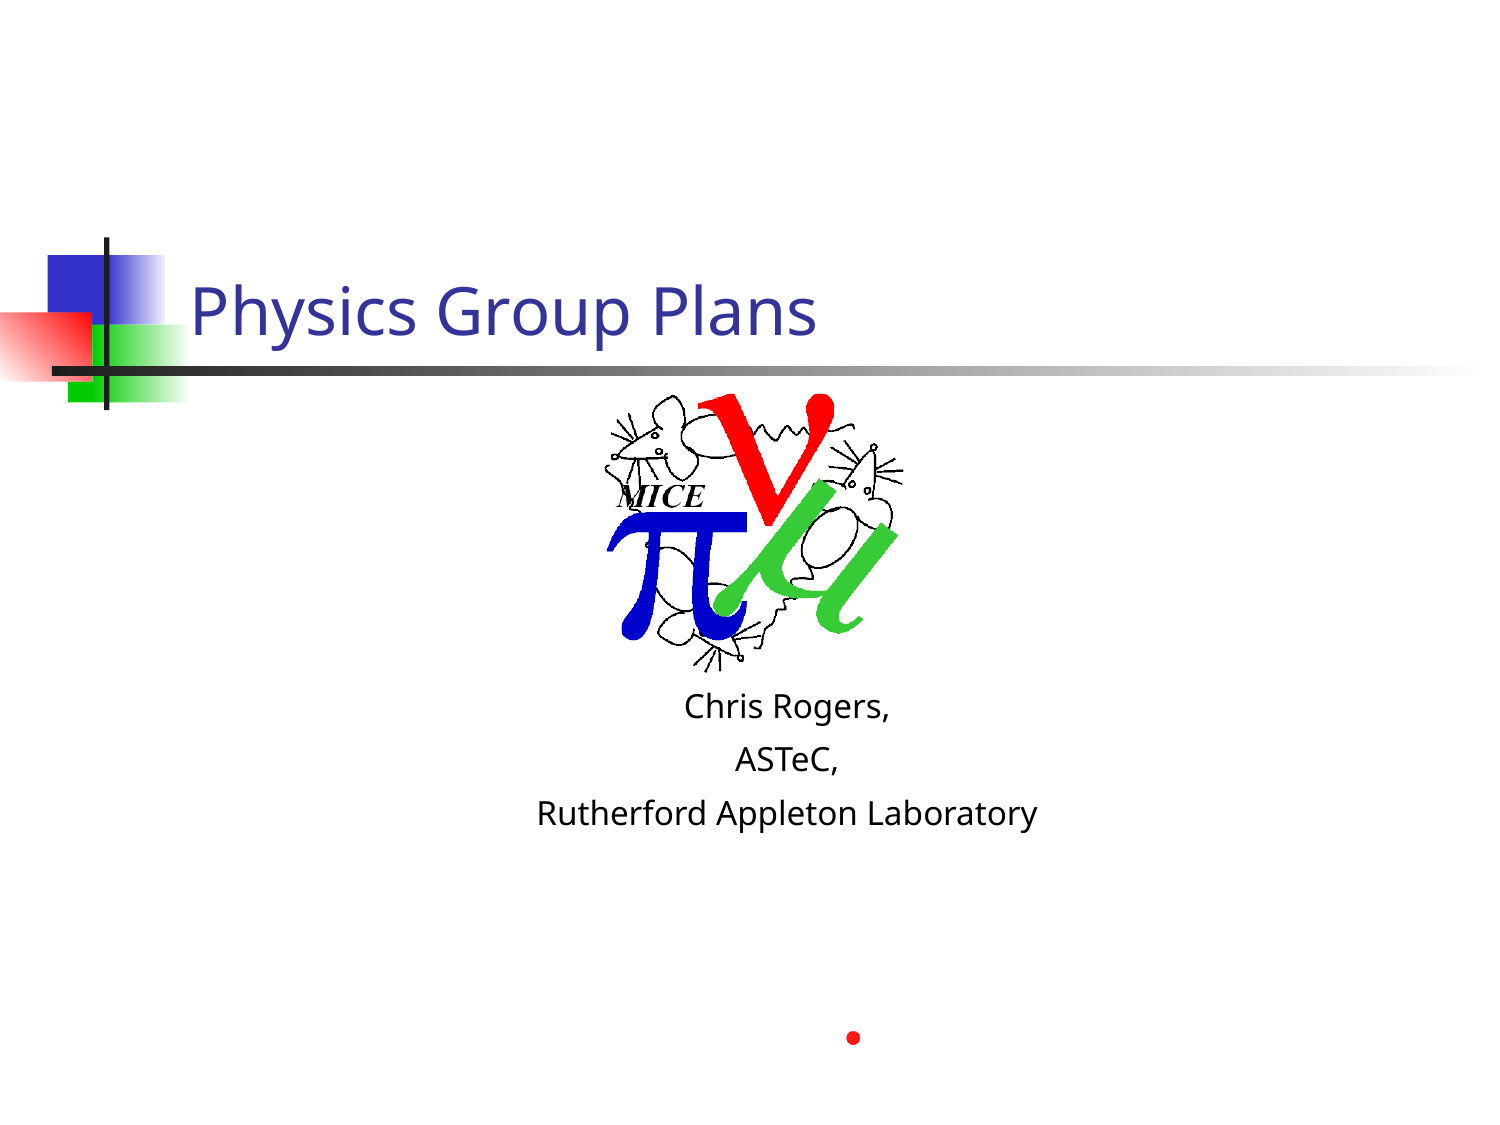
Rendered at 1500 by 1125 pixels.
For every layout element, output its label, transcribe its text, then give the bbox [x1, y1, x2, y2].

title Physics Group Plans [174, 159, 1450, 363]
picture [662, 962, 870, 1081]
subtitle Chris Rogers, ASTeC, Rutherford Appleton Laboratory [225, 674, 1276, 925]
picture [575, 376, 930, 674]
